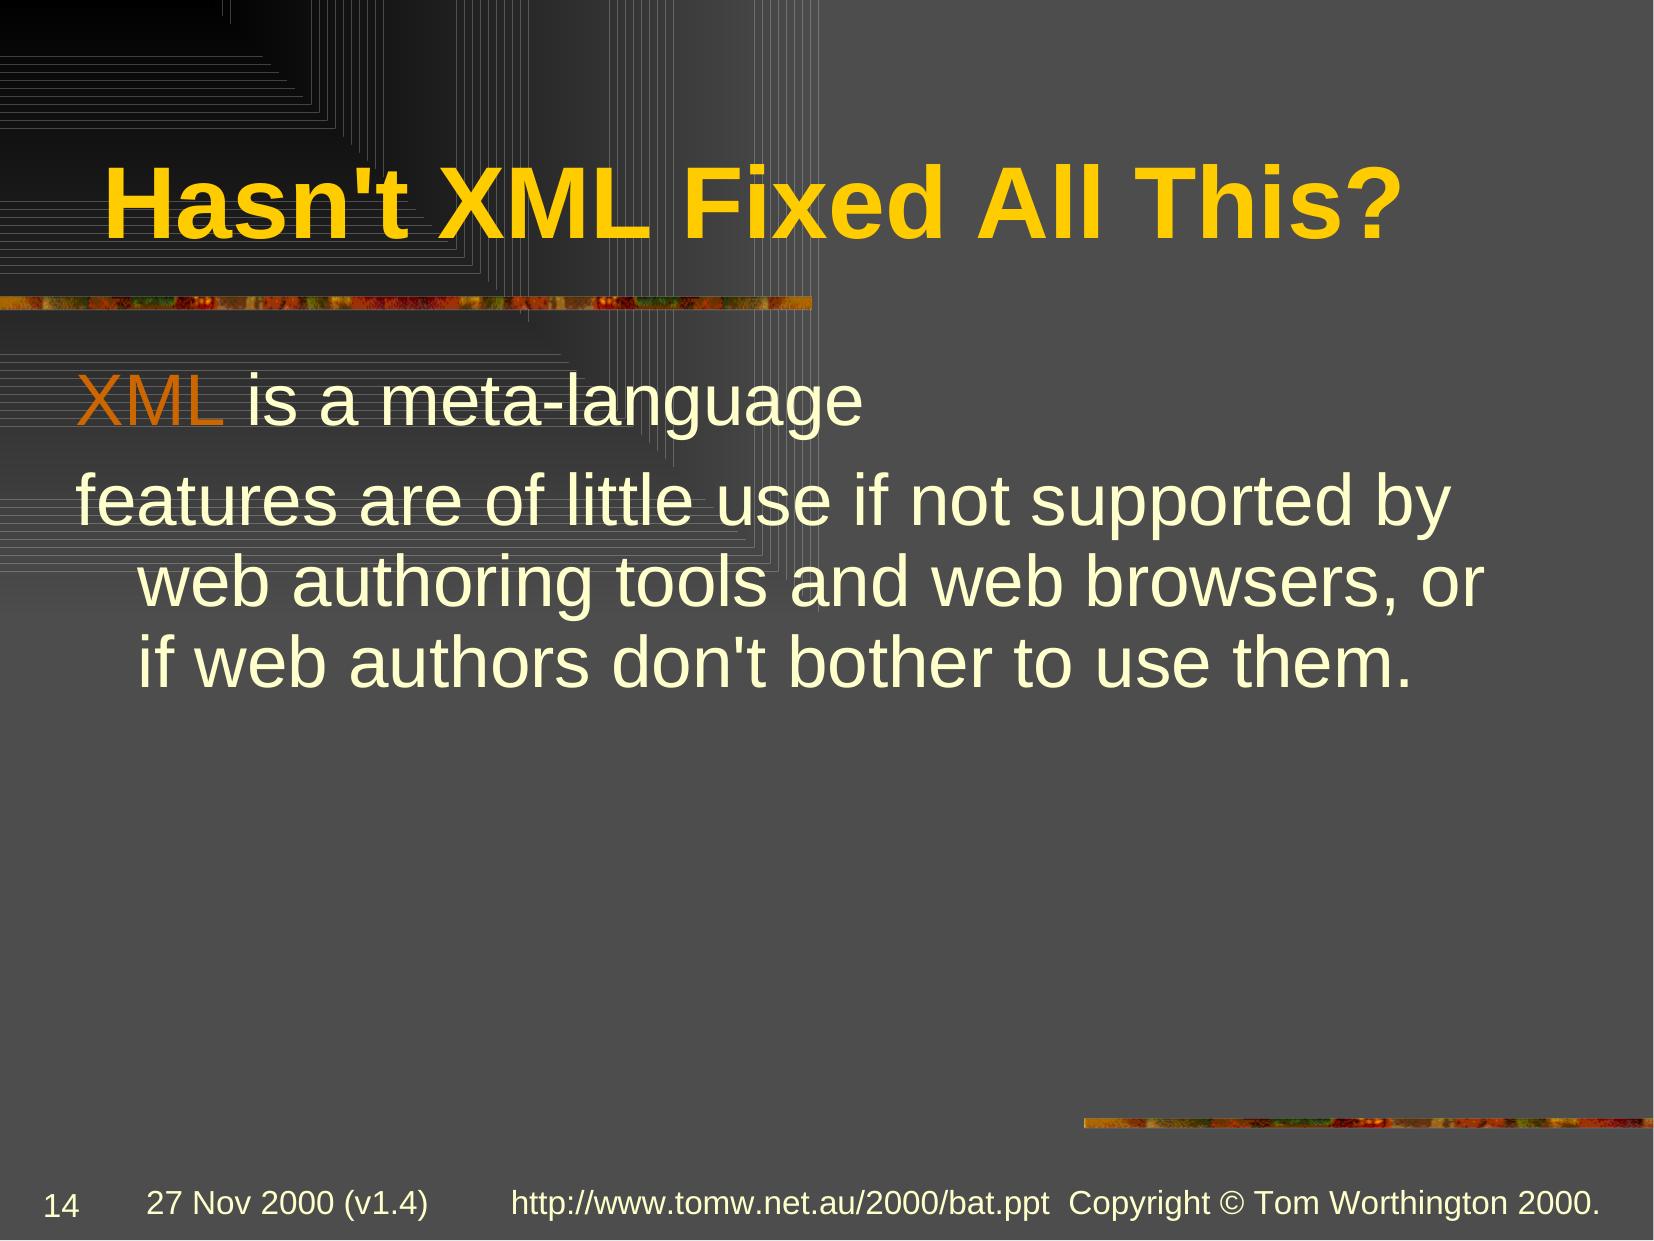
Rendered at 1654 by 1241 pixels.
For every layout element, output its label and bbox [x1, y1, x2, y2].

picture [0, 295, 812, 314]
picture [1084, 1117, 1654, 1131]
